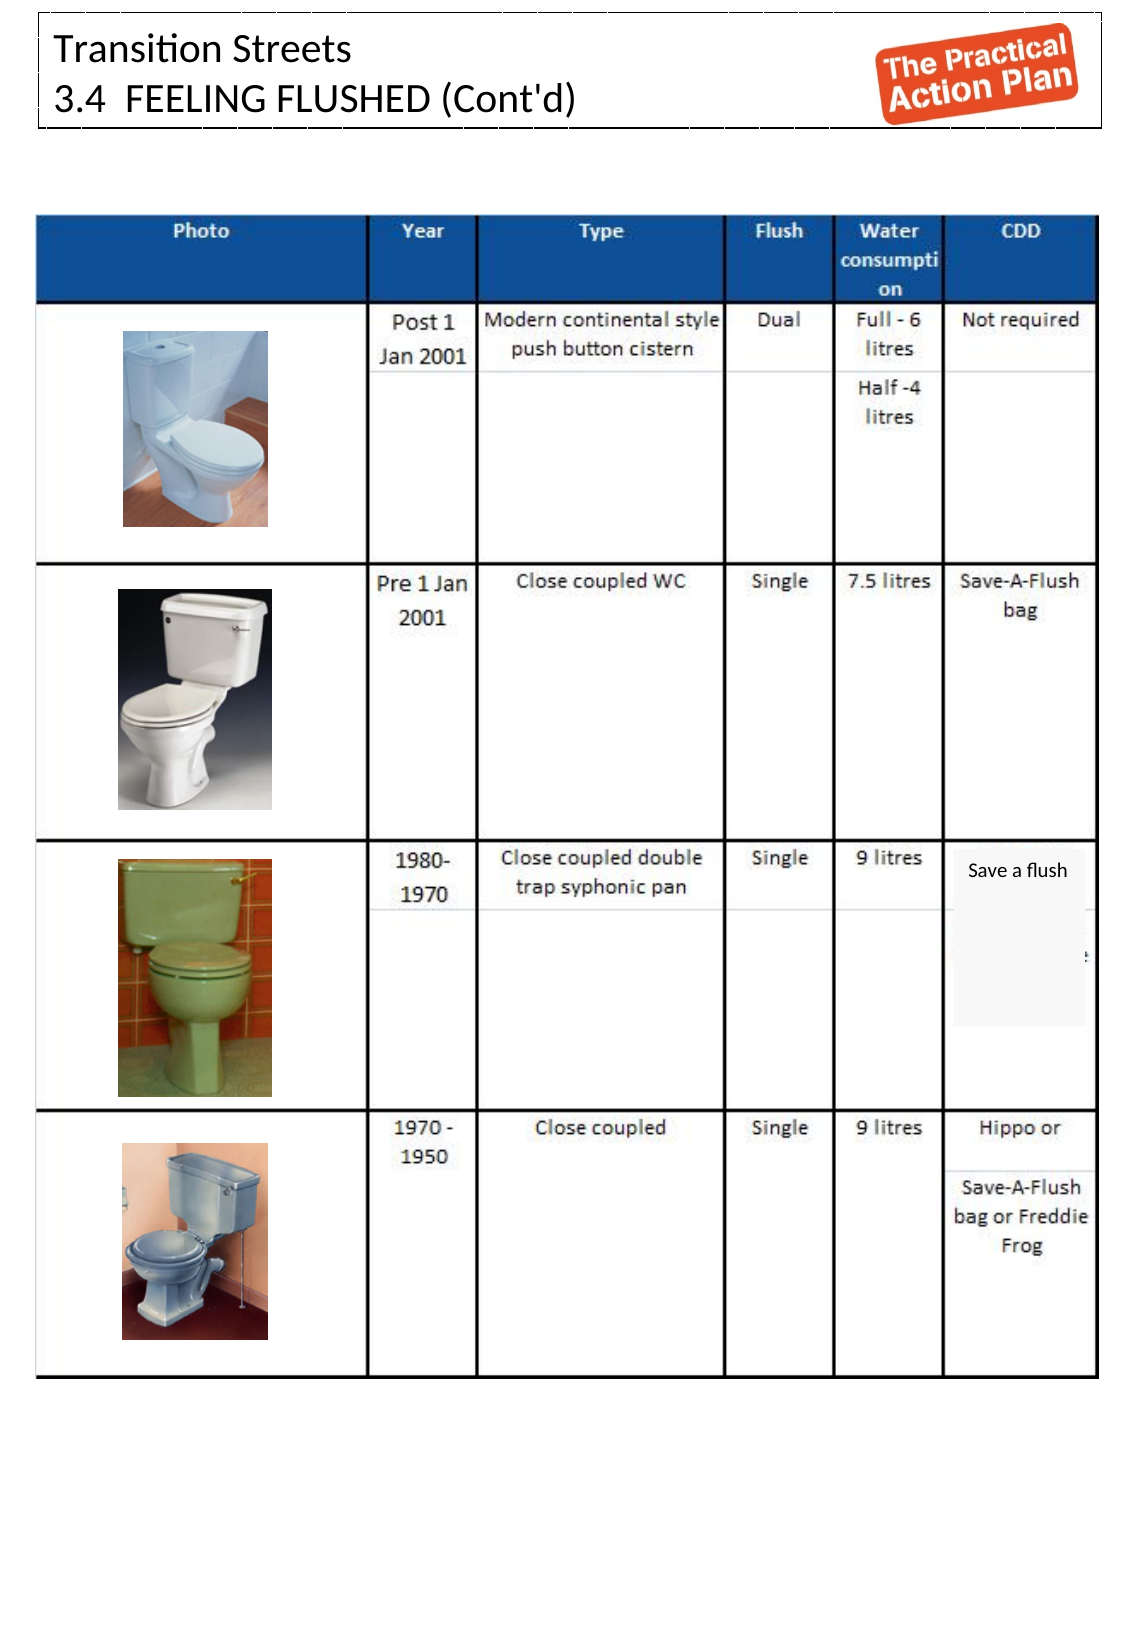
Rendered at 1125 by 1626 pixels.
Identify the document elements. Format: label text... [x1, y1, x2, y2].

picture [35, 214, 1099, 1379]
text_box Transition Streets 3.4 FEELING FLUSHED (Cont'd) [38, 12, 1102, 129]
text_box Save a flush [953, 848, 1085, 1027]
